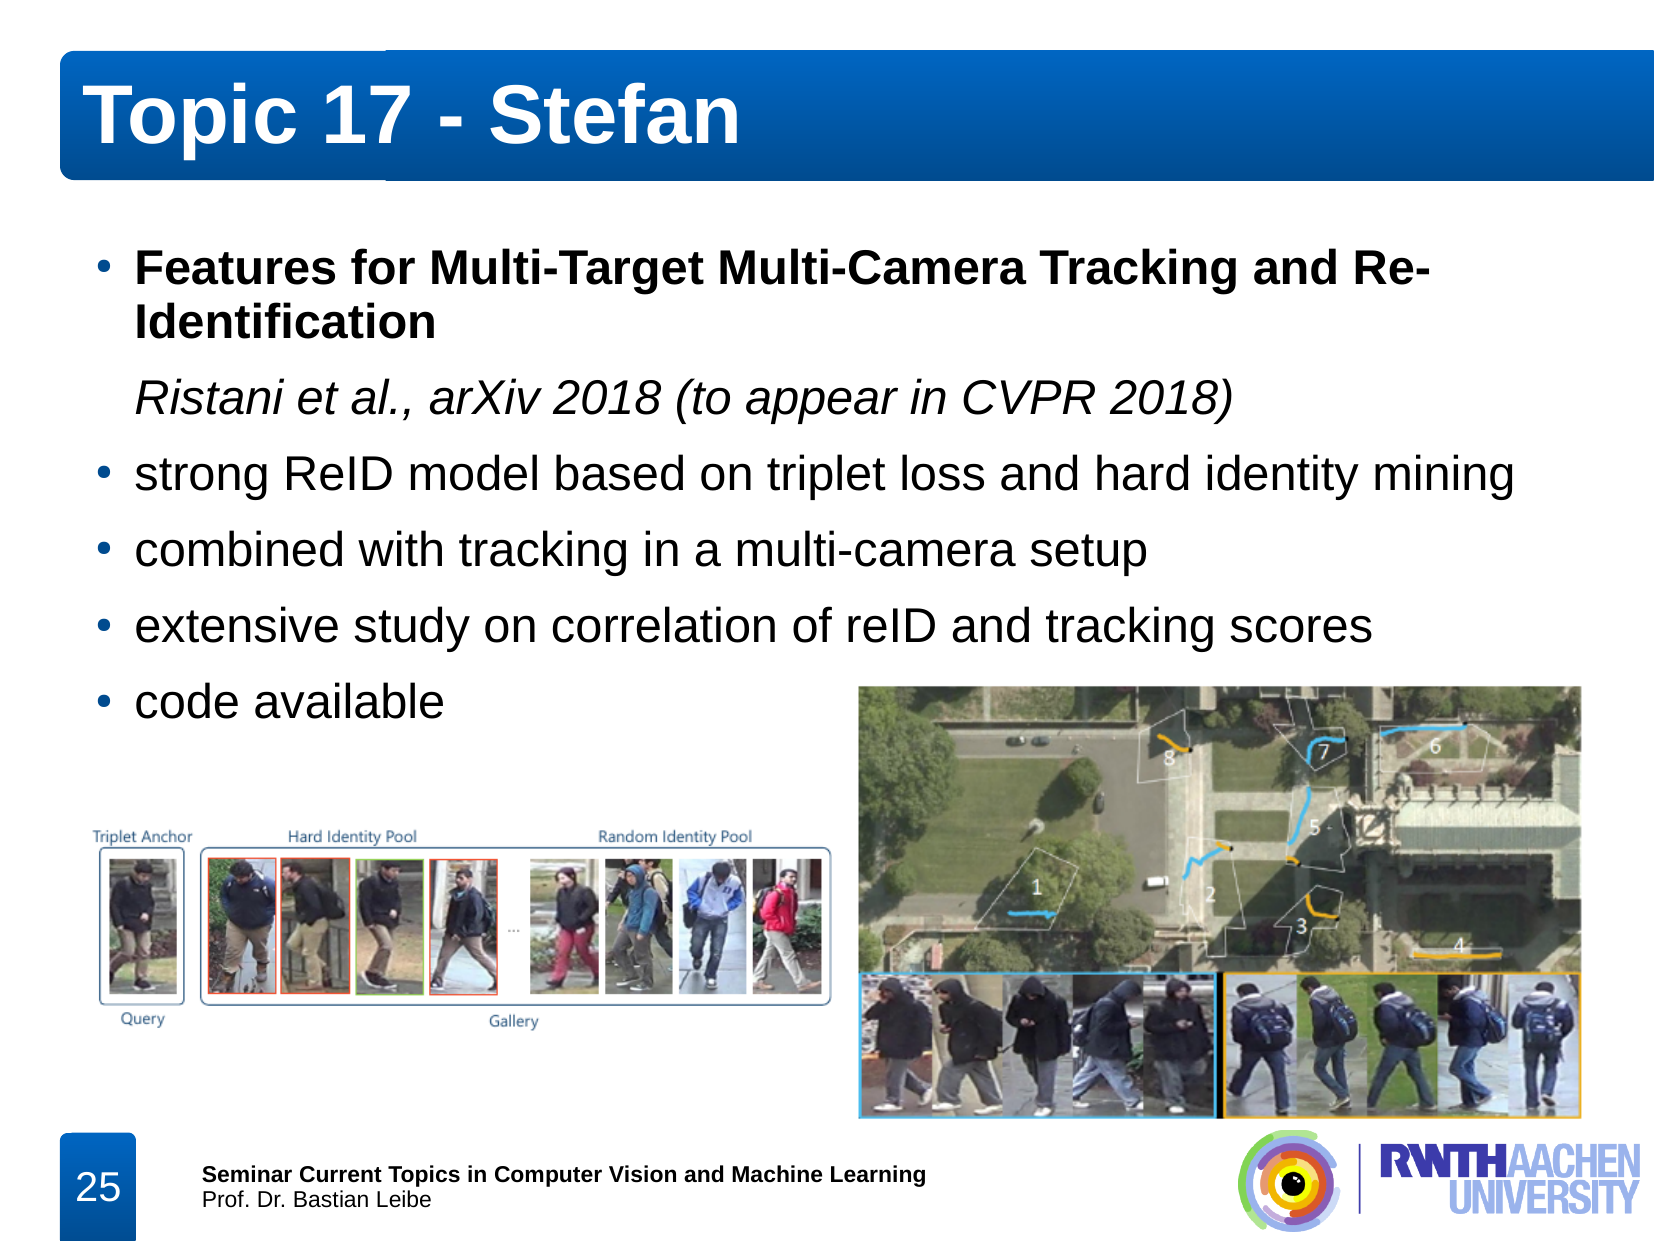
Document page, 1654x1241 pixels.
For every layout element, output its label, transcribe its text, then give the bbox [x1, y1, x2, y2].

picture [85, 824, 841, 1041]
picture [851, 674, 1640, 1232]
list Features for Multi-Target Multi-Camera Tracking and Re-Identification Ristani et al., arXiv 2018 (to appear in CVPR 2018) strong ReID model based on triplet loss and hard identity mining combined with tracking in a multi-camera setup extensive study on correlation of reID and tracking scores code available [82, 240, 1538, 751]
title Topic 17 - Stefan [82, 61, 1571, 168]
